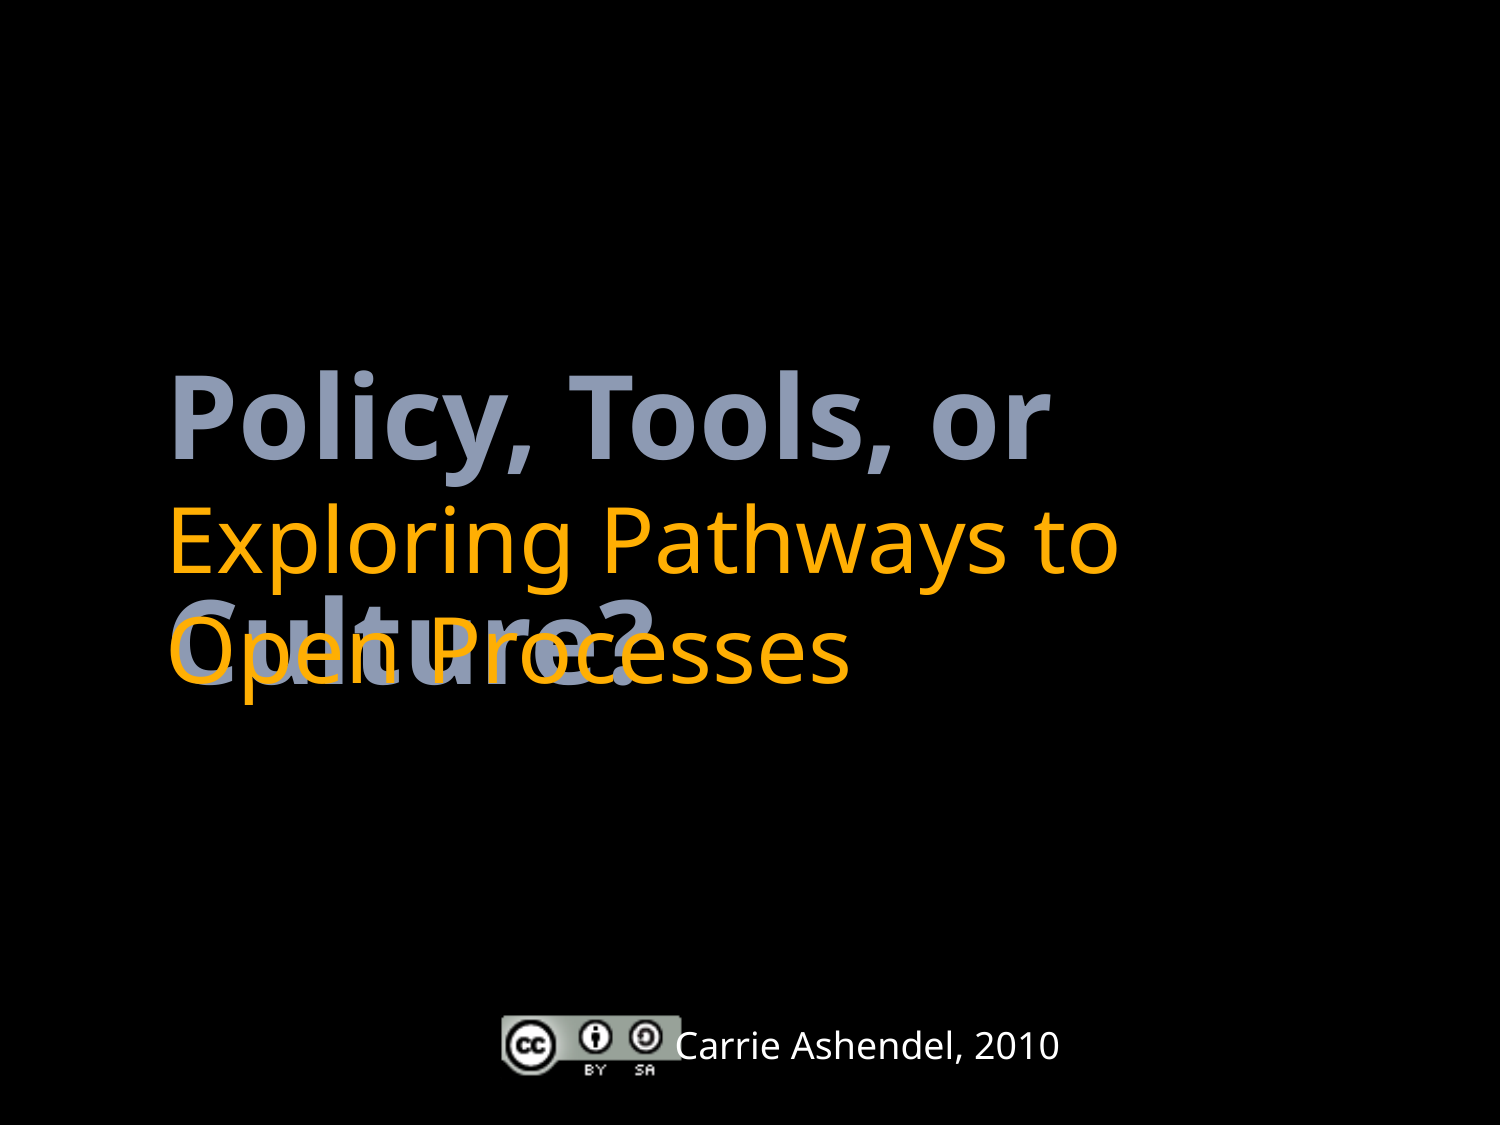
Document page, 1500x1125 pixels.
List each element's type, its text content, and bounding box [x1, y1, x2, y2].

picture [500, 1014, 684, 1080]
title Policy, Tools, or Culture? [150, 249, 1426, 941]
text_box Carrie Ashendel, 2010 [659, 1013, 1076, 1075]
text_box Exploring Pathways to Open Processes [150, 474, 1276, 976]
